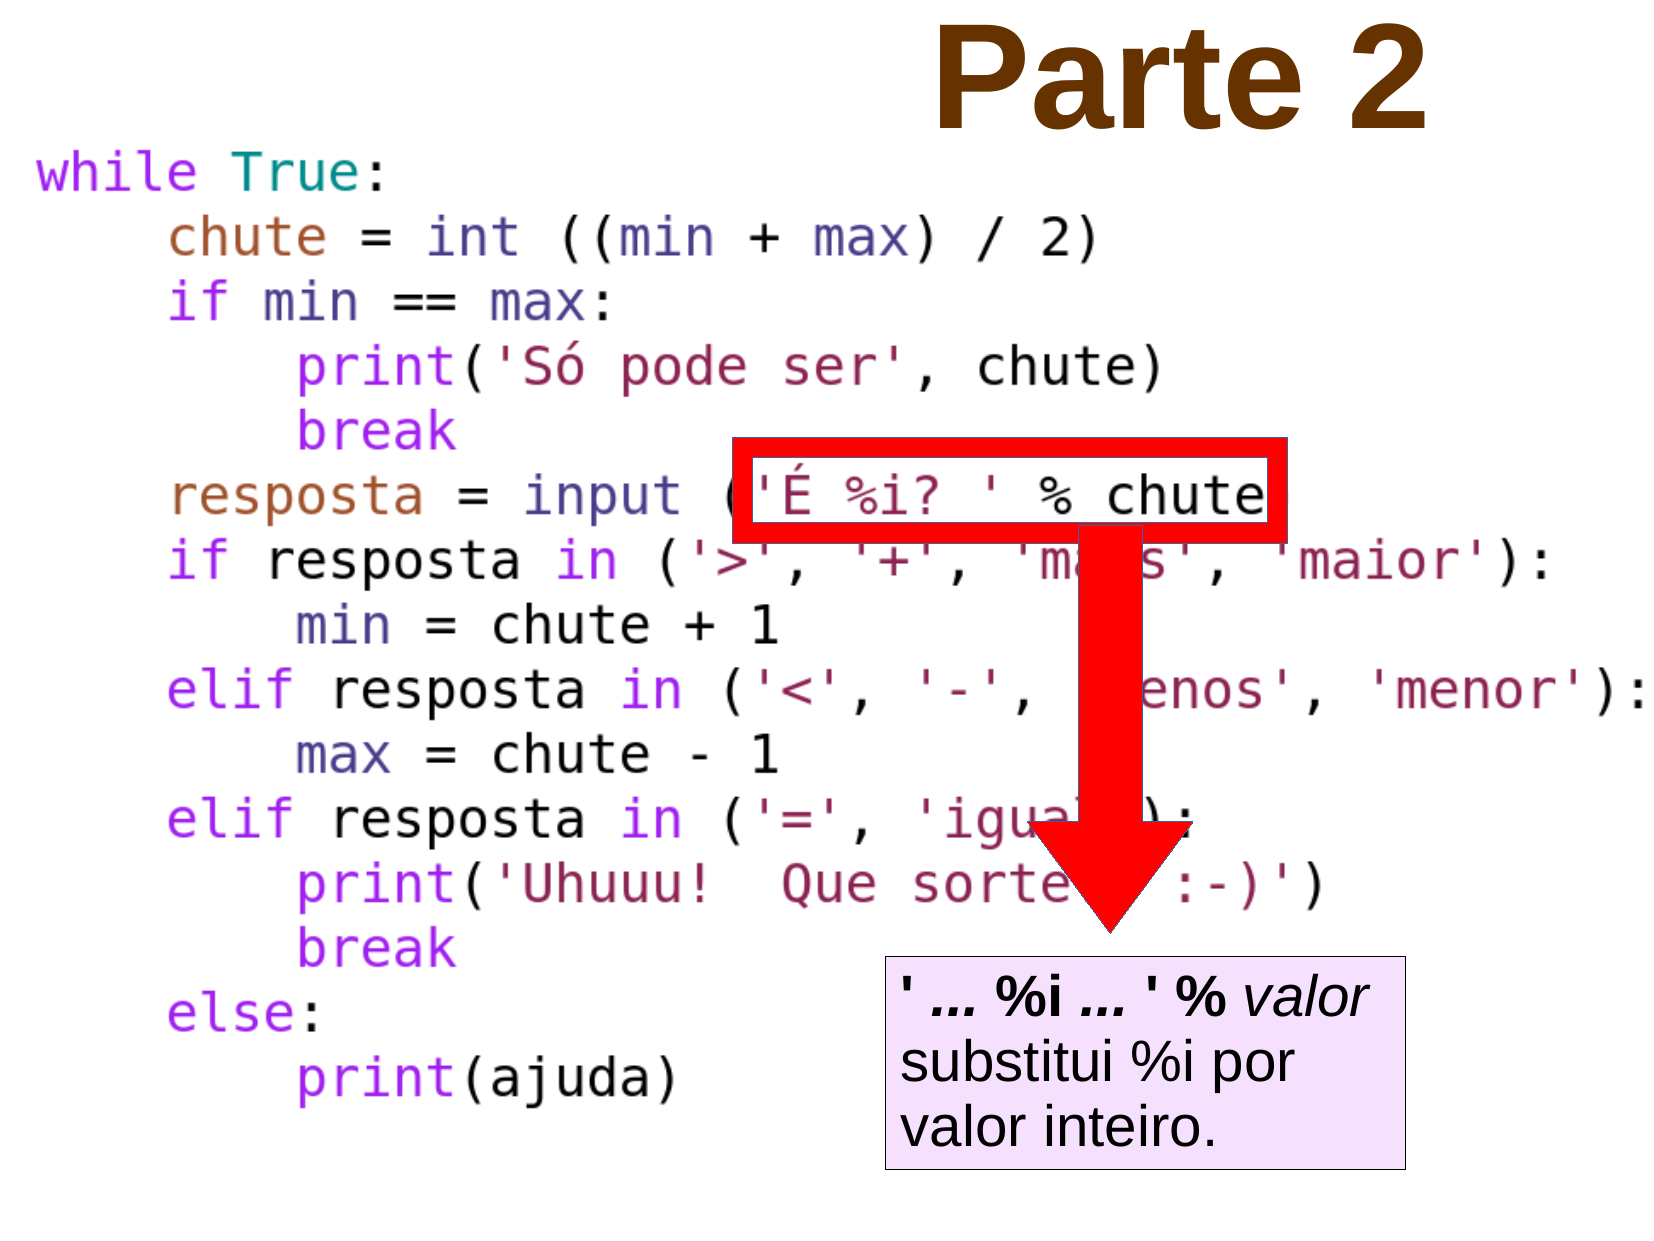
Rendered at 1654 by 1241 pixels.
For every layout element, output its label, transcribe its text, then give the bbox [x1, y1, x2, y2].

text_box Parte 2 [755, 0, 1607, 189]
text_box ' ... %i ... ' % valor substitui %i por valor inteiro. [885, 956, 1406, 1170]
picture [11, 118, 1654, 1134]
text_box [732, 437, 1288, 934]
